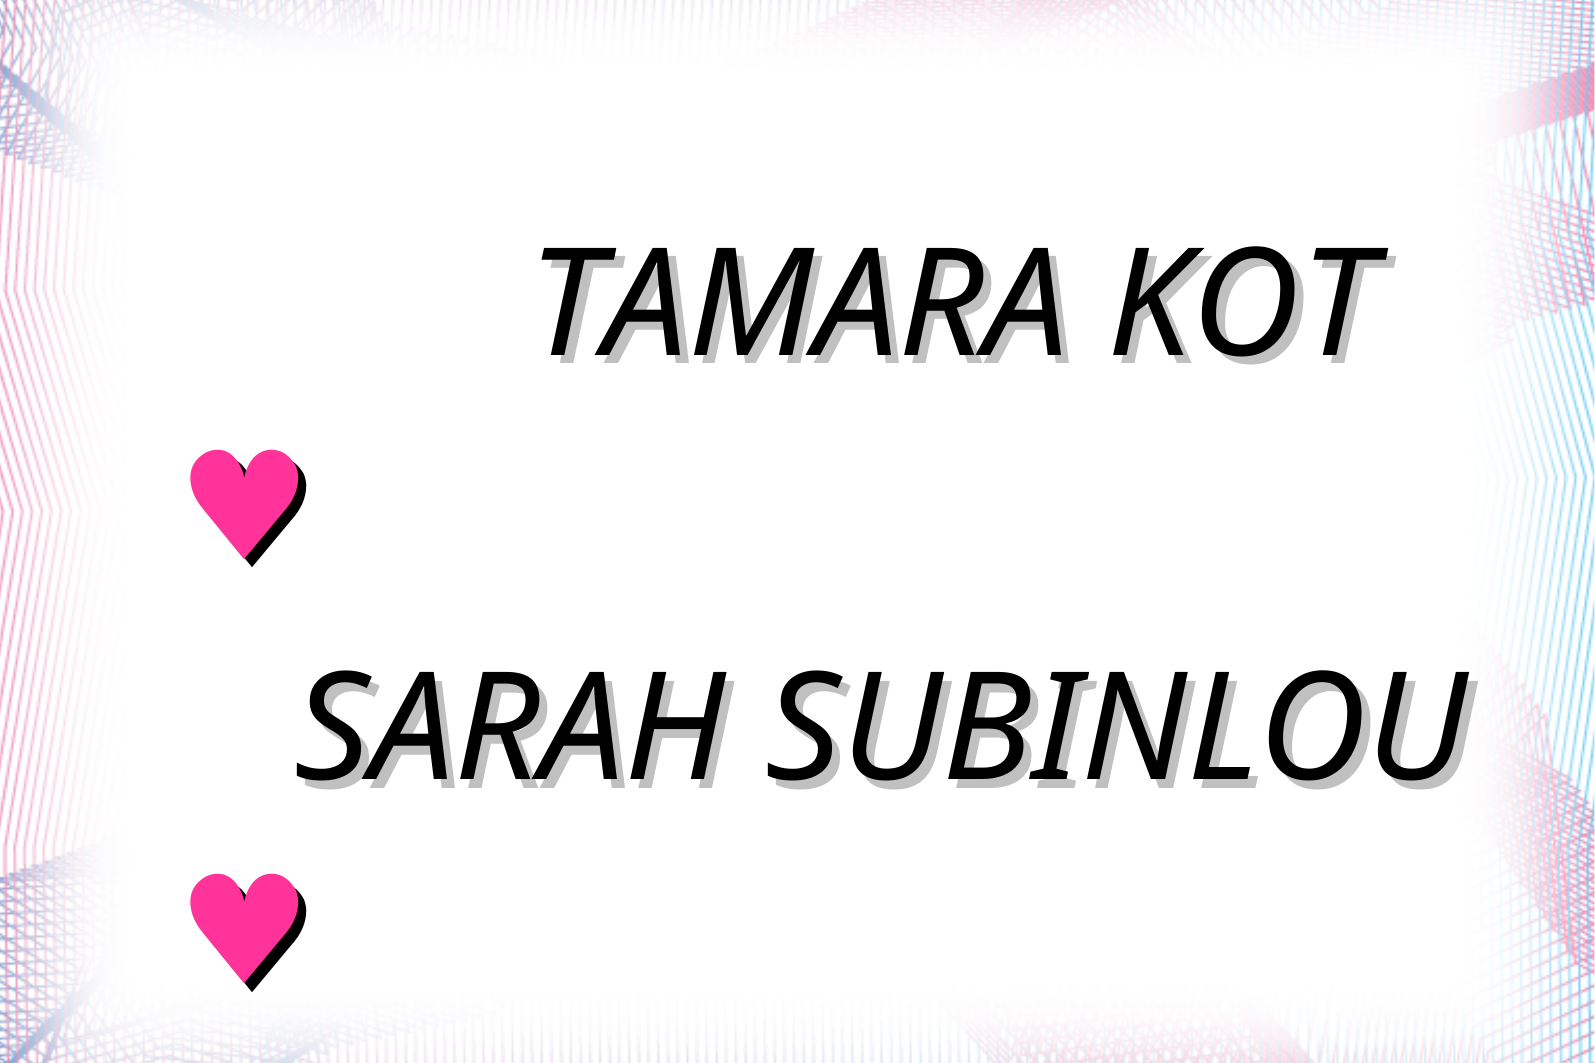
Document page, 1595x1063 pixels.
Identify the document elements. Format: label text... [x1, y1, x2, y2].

picture [0, 0, 1595, 1063]
list TAMARA KOT ♥ SARAH SUBINLOU ♥ [106, 11, 1542, 783]
